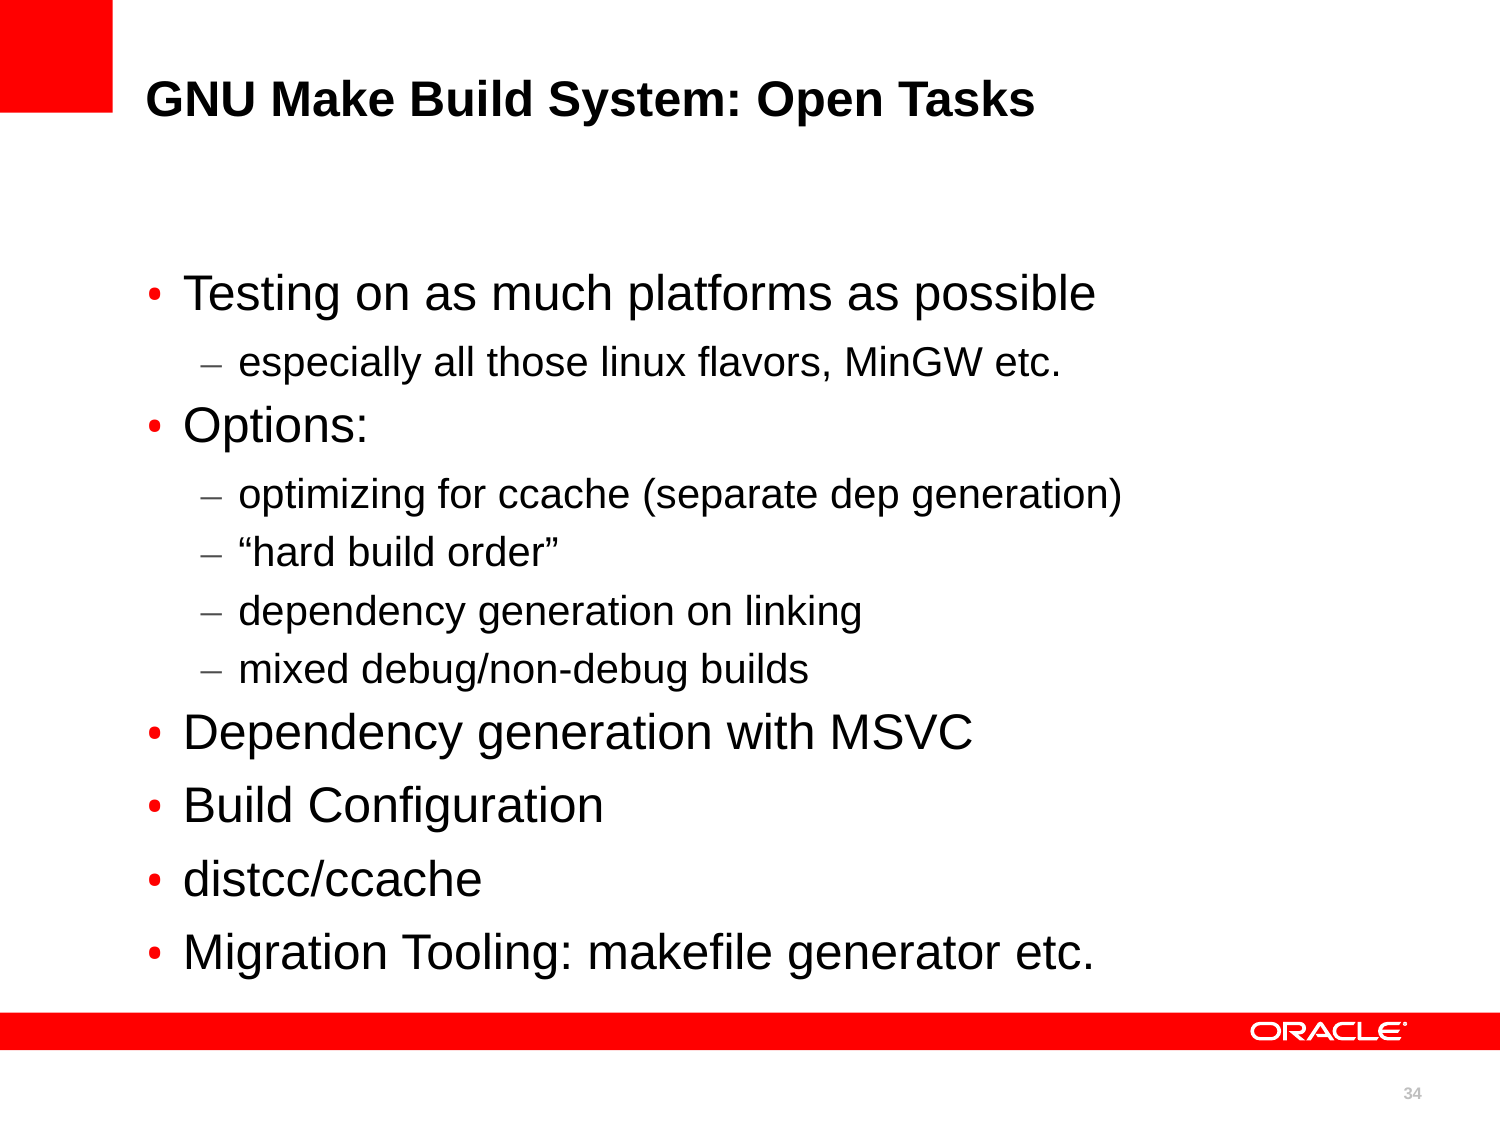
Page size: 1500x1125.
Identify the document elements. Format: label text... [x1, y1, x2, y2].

list Testing on as much platforms as possible especially all those linux flavors, MinGW etc. Options: optimizing for ccache (separate dep generation) “hard build order” dependency generation on linking mixed debug/non-debug builds Dependency generation with MSVC Build Configuration distcc/ccache Migration Tooling: makefile generator etc. [145, 265, 1423, 982]
title GNU Make Build System: Open Tasks [145, 67, 1388, 220]
